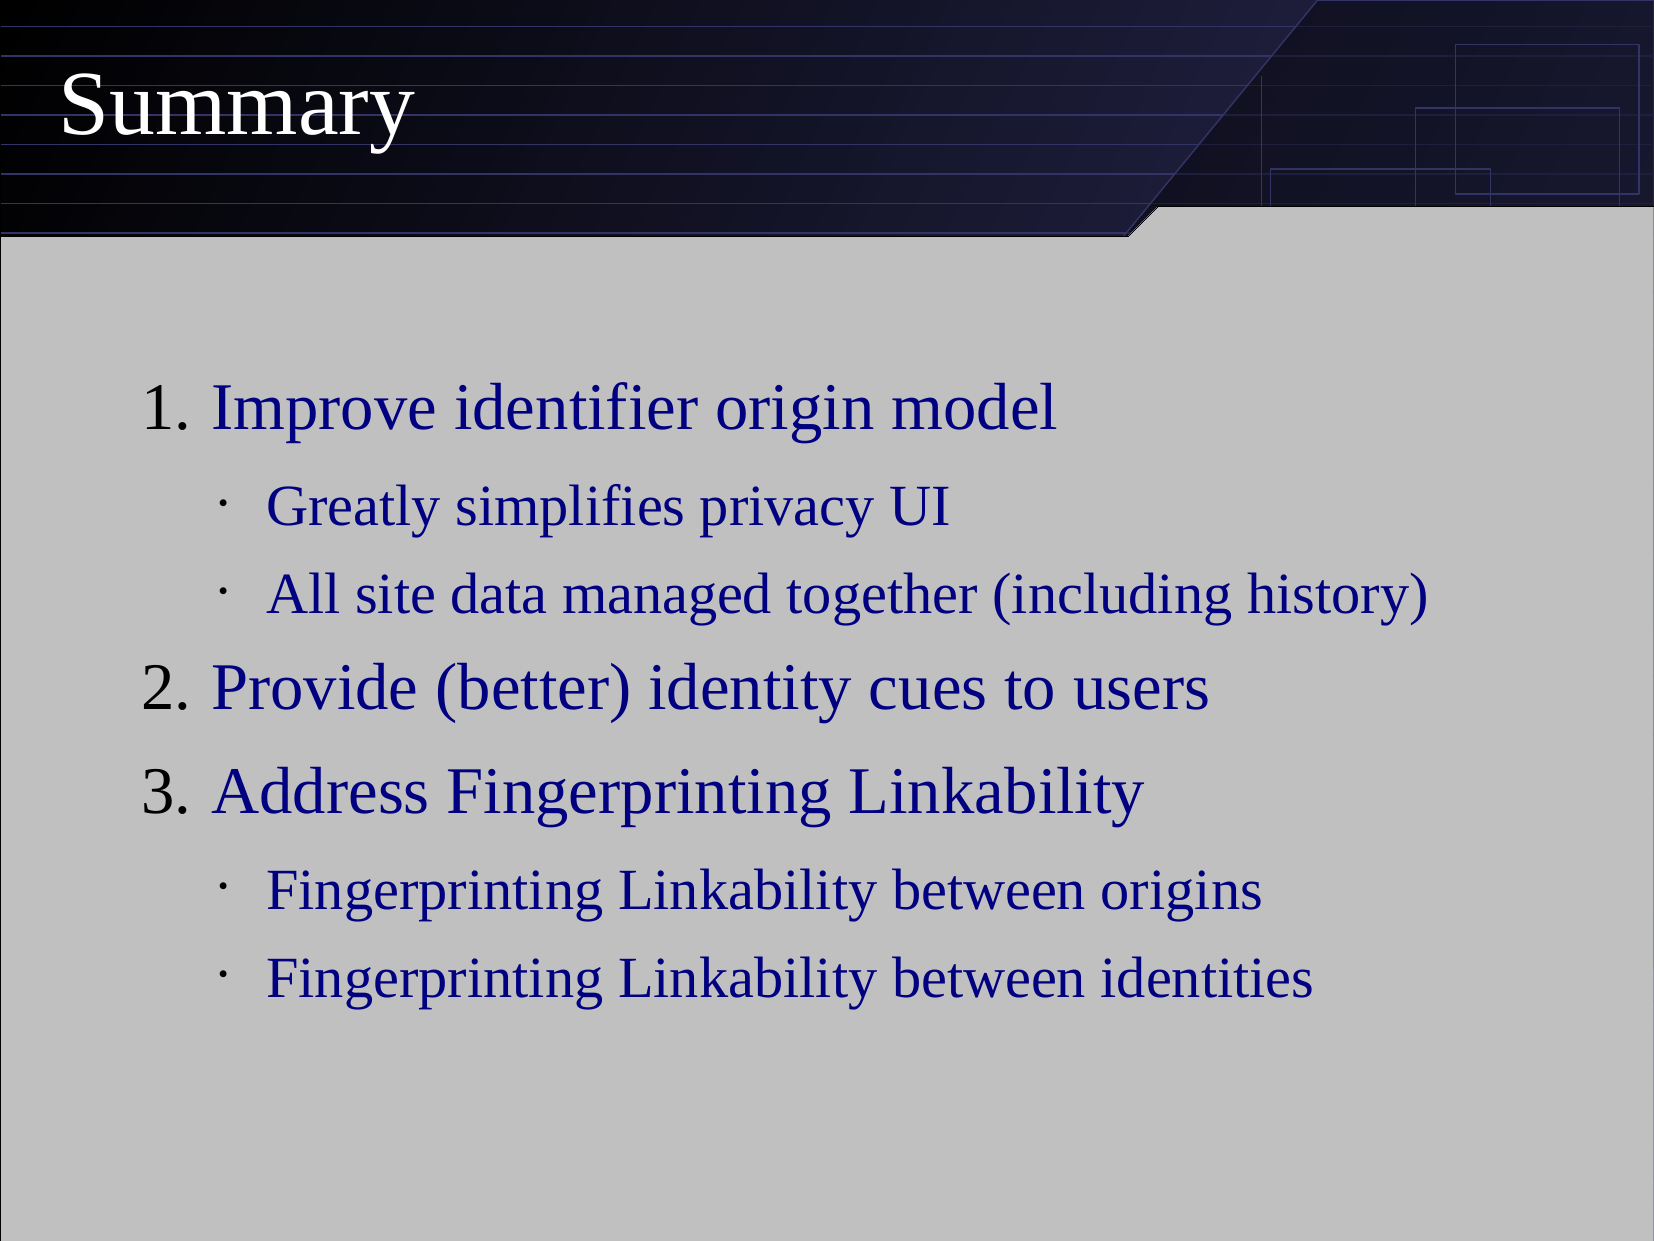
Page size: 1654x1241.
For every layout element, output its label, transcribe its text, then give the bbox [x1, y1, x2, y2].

title Summary [59, 0, 1447, 208]
list Improve identifier origin model Greatly simplifies privacy UI All site data managed together (including history) Provide (better) identity cues to users Address Fingerprinting Linkability Fingerprinting Linkability between origins Fingerprinting Linkability between identities [123, 370, 1536, 1152]
